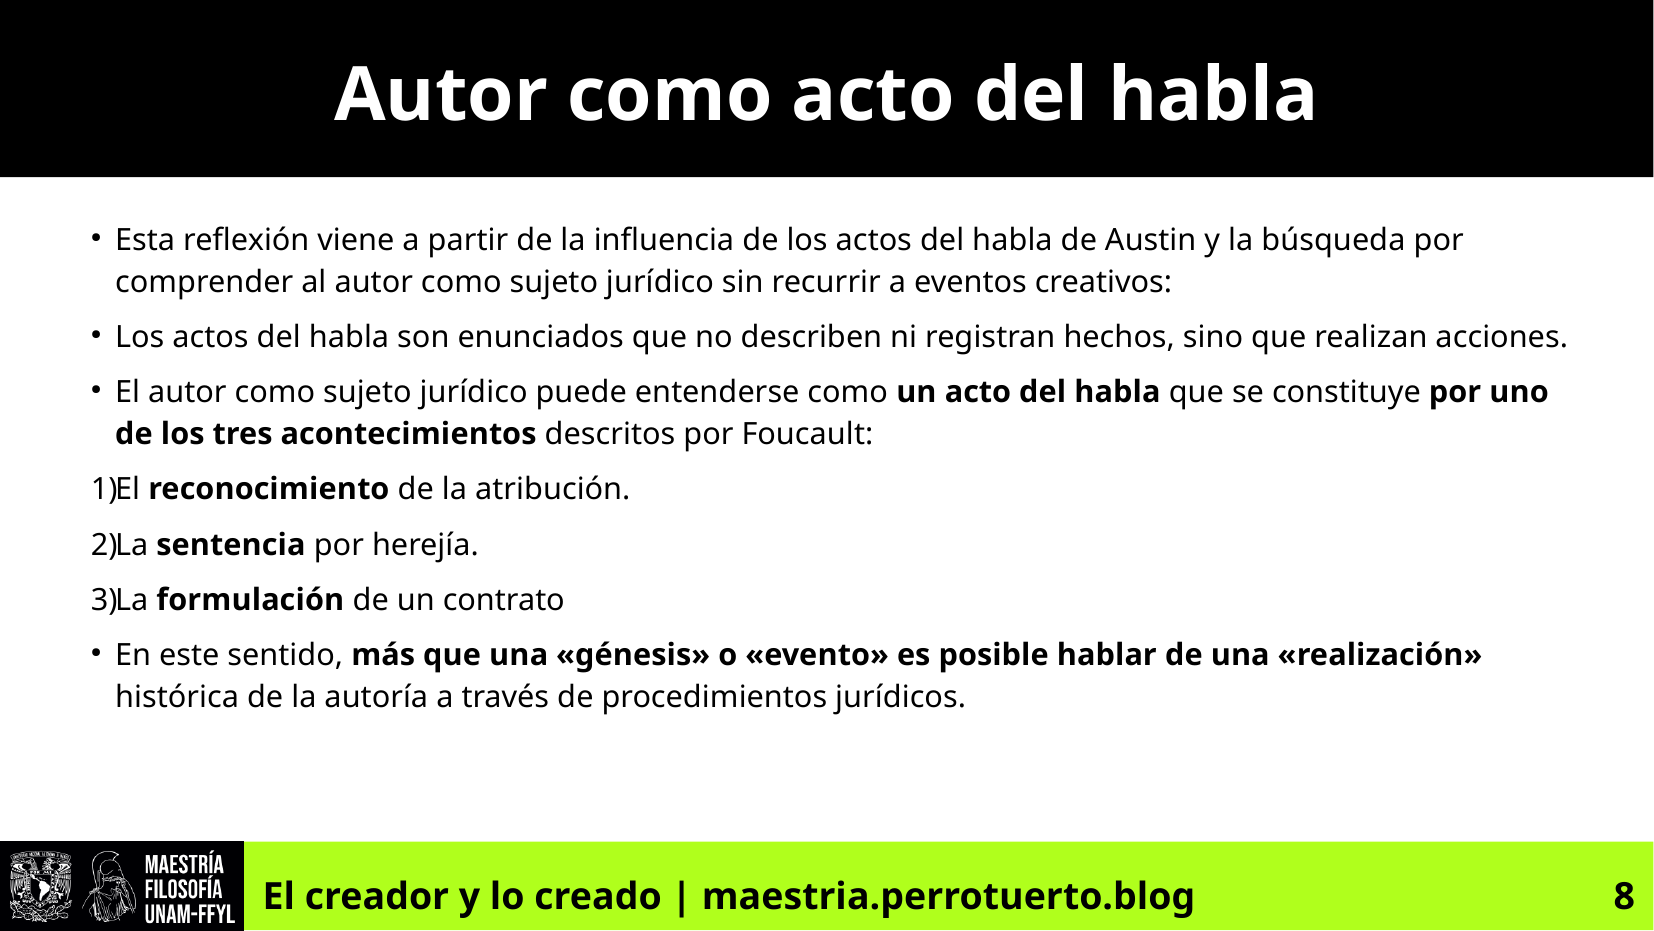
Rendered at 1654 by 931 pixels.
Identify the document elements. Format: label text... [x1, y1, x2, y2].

title Autor como acto del habla [82, 13, 1571, 169]
picture [0, 841, 244, 931]
list Esta reflexión viene a partir de la influencia de los actos del habla de Austin y la búsqueda por comprender al autor como sujeto jurídico sin recurrir a eventos creativos: Los actos del habla son enunciados que no describen ni registran hechos, sino que realizan acciones. El autor como sujeto jurídico puede entenderse como un acto del habla que se constituye por uno de los tres acontecimientos descritos por Foucault: El reconocimiento de la atribución. La sentencia por herejía. La formulación de un contrato En este sentido, más que una «génesis» o «evento» es posible hablar de una «realización» histórica de la autoría a través de procedimientos jurídicos. [82, 217, 1571, 758]
